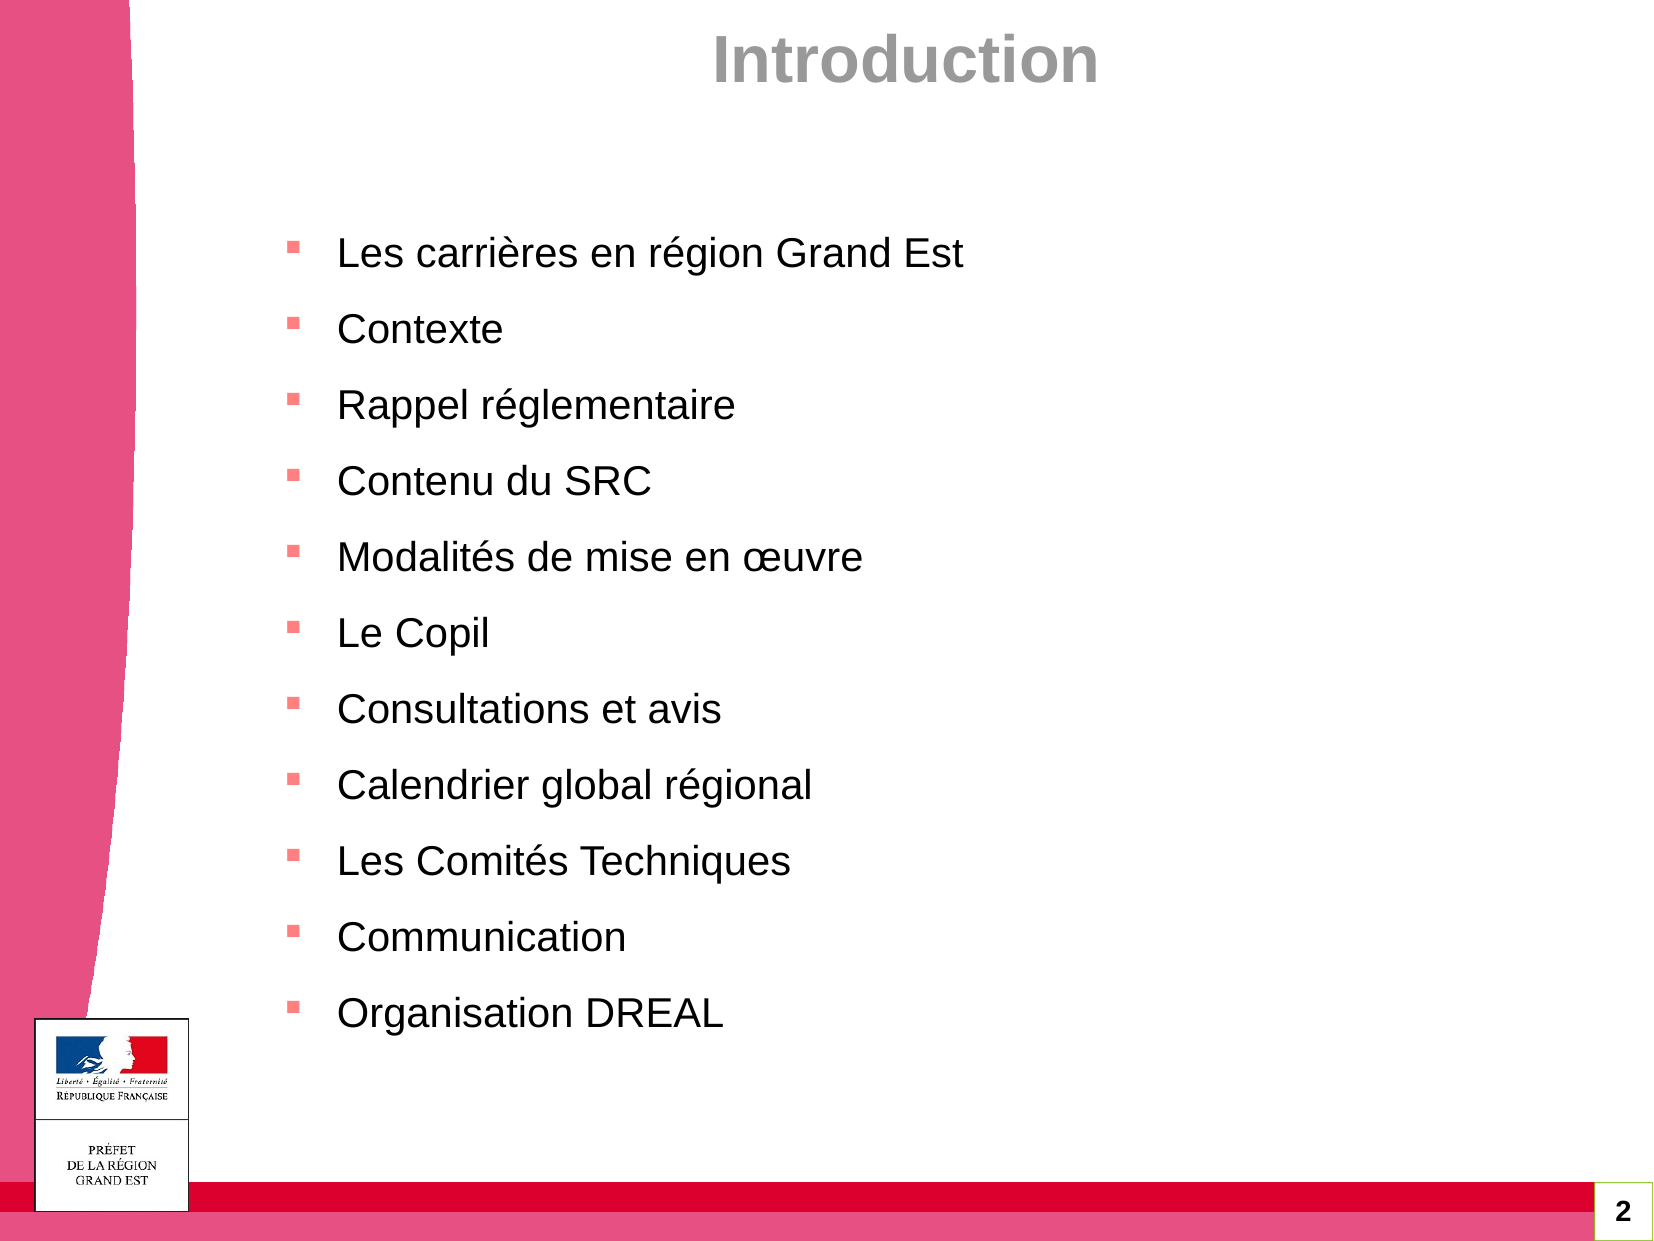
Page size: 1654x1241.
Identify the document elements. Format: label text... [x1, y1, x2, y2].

list Les carrières en région Grand Est Contexte Rappel réglementaire Contenu du SRC Modalités de mise en œuvre Le Copil Consultations et avis Calendrier global régional Les Comités Techniques Communication Organisation DREAL [265, 229, 1278, 1037]
picture [0, 0, 1653, 1241]
title Introduction [189, 9, 1624, 110]
